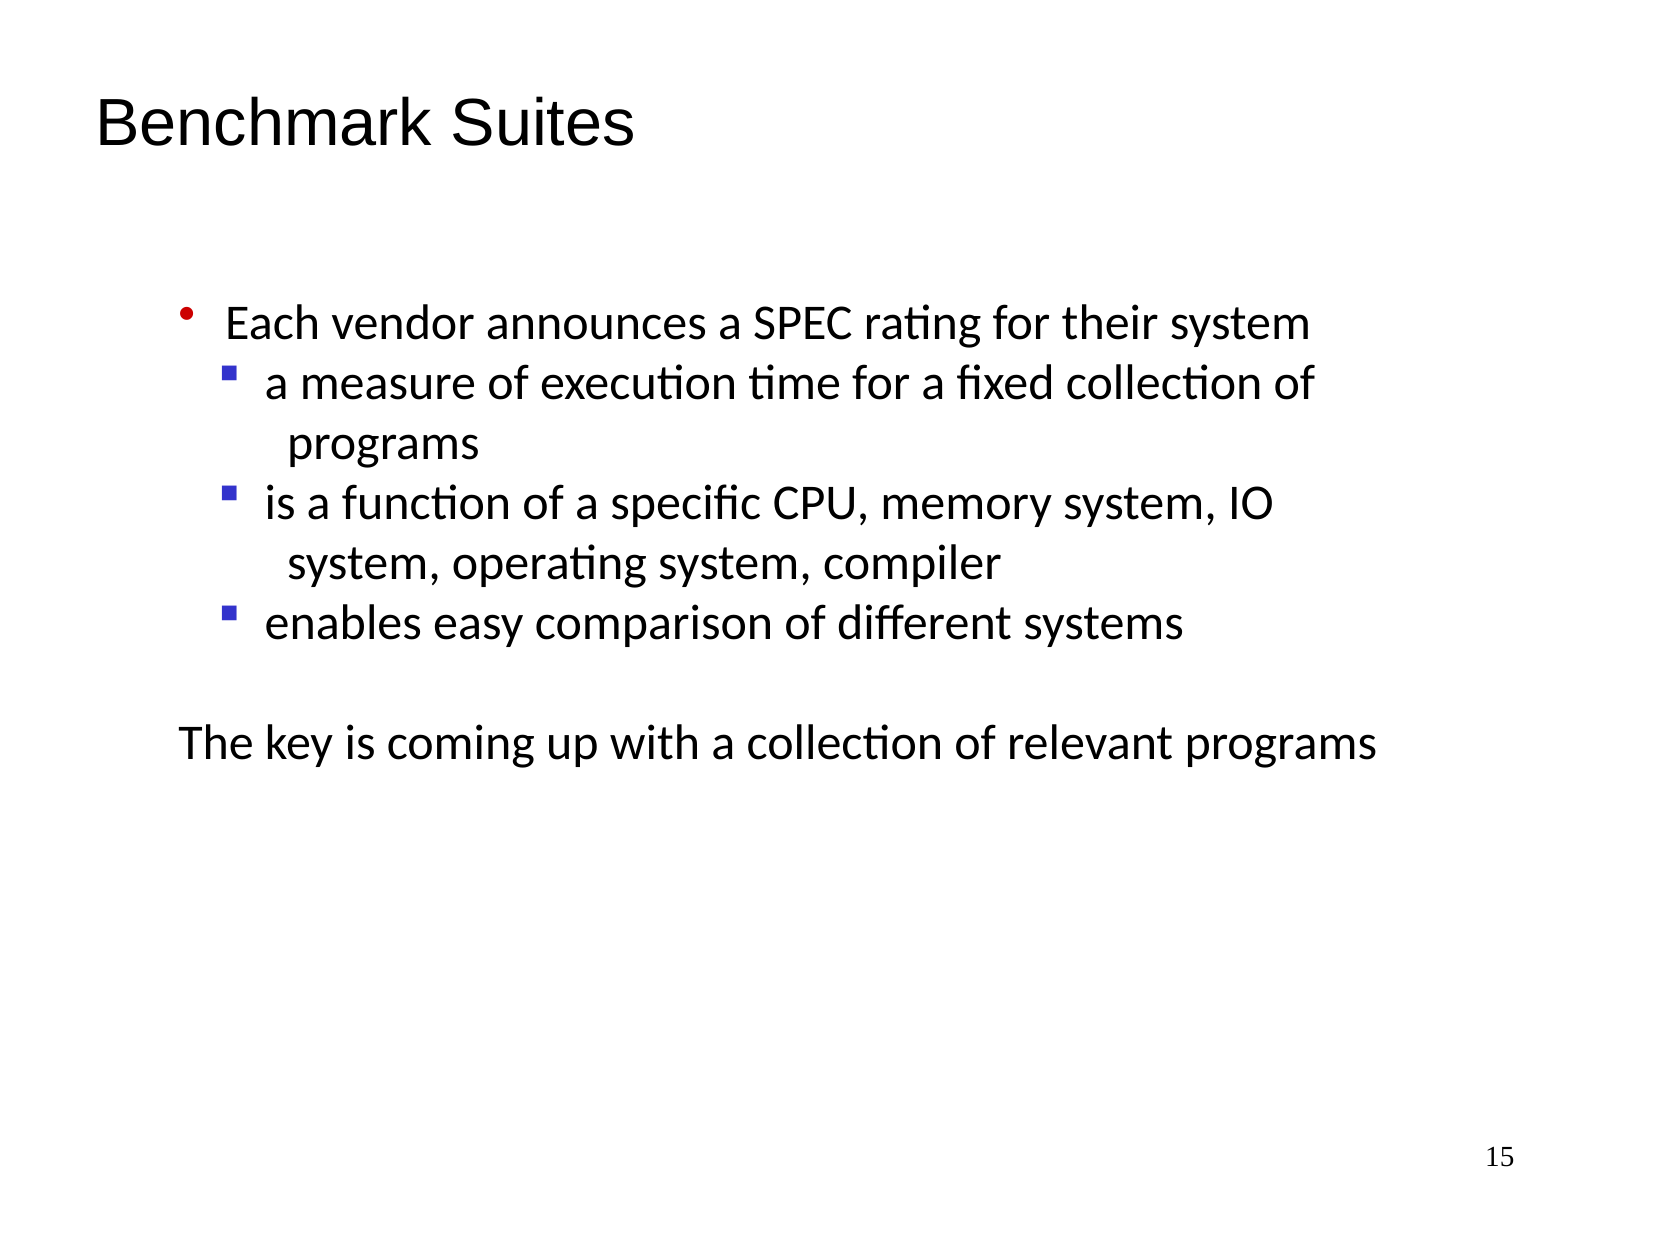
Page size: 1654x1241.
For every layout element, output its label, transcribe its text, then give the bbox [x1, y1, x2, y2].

slide_number <number> [1185, 1129, 1530, 1213]
text_box Each vendor announces a SPEC rating for their system a measure of execution time for a fixed collection of programs is a function of a specific CPU, memory system, IO system, operating system, compiler enables easy comparison of different systems The key is coming up with a collection of relevant programs [163, 282, 1404, 778]
text_box Benchmark Suites [80, 71, 651, 167]
